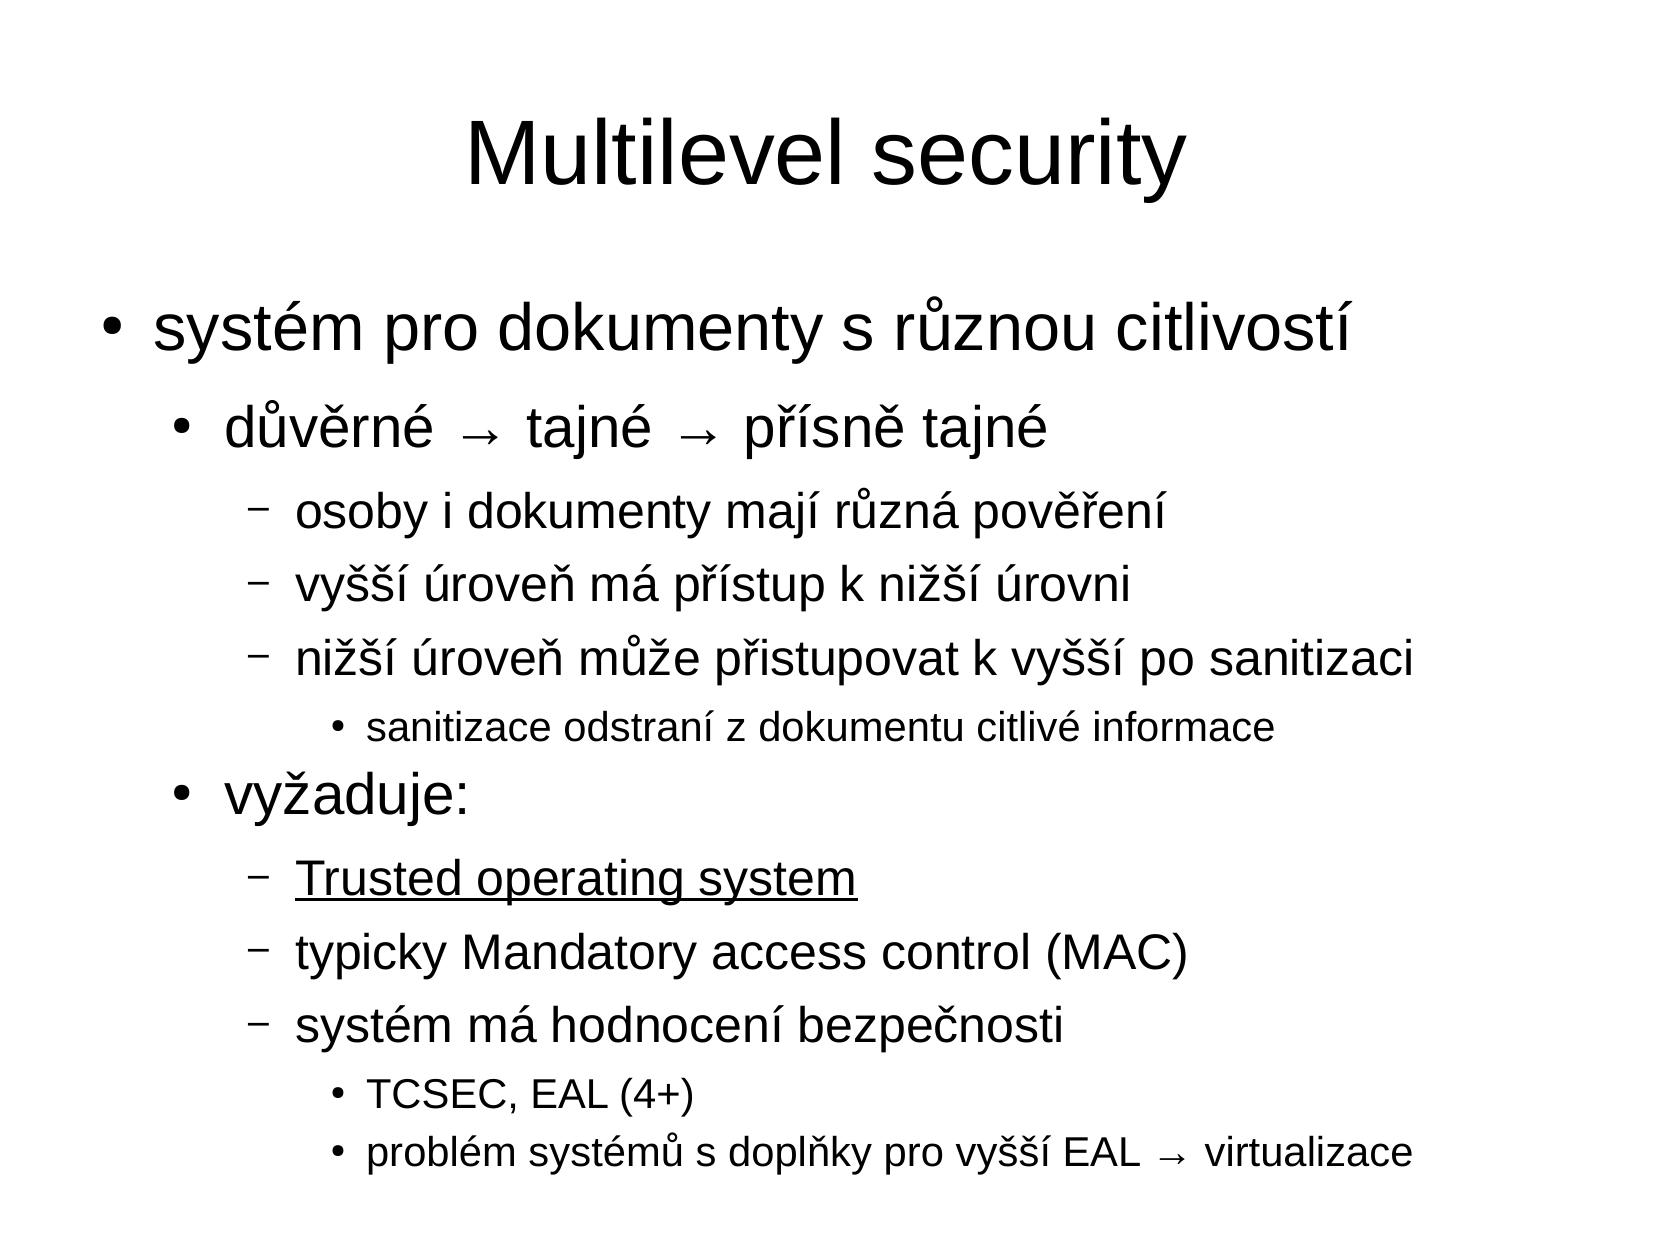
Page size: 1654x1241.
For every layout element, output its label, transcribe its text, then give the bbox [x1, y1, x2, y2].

list systém pro dokumenty s různou citlivostí důvěrné → tajné → přísně tajné osoby i dokumenty mají různá pověření vyšší úroveň má přístup k nižší úrovni nižší úroveň může přistupovat k vyšší po sanitizaci sanitizace odstraní z dokumentu citlivé informace vyžaduje: Trusted operating system typicky Mandatory access control (MAC) systém má hodnocení bezpečnosti TCSEC, EAL (4+) problém systémů s doplňky pro vyšší EAL → virtualizace [82, 290, 1571, 1176]
title Multilevel security [82, 49, 1571, 257]
